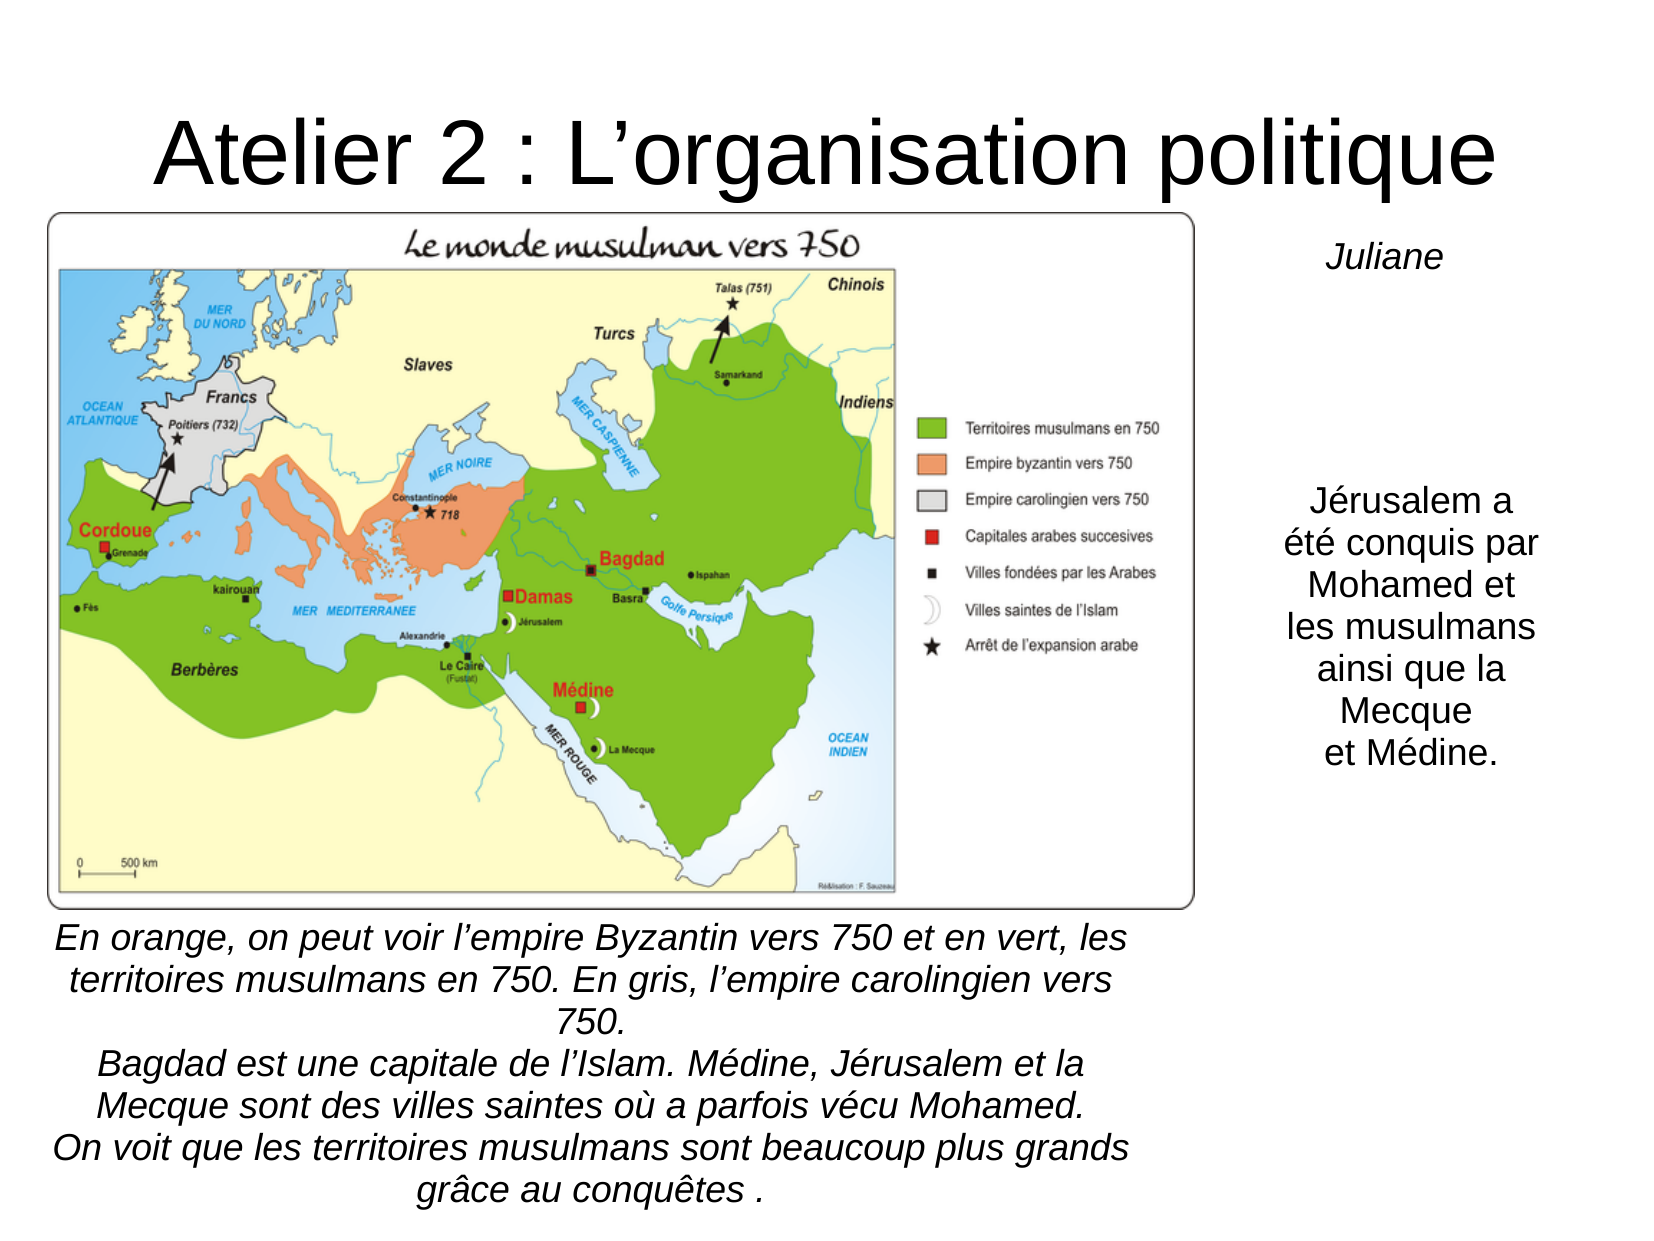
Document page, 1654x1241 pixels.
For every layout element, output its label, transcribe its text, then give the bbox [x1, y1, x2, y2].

text_box Jérusalem a été conquis par Mohamed et les musulmans ainsi que la Mecque et Médine. [1263, 472, 1560, 782]
text_box En orange, on peut voir l’empire Byzantin vers 750 et en vert, les territoires musulmans en 750. En gris, l’empire carolingien vers 750. Bagdad est une capitale de l’Islam. Médine, Jérusalem et la Mecque sont des villes saintes où a parfois vécu Mohamed. On voit que les territoires musulmans sont beaucoup plus grands grâce au conquêtes . [36, 909, 1146, 1241]
picture [47, 212, 1195, 910]
text_box Juliane [1311, 227, 1607, 308]
title Atelier 2 : L’organisation politique [82, 49, 1571, 257]
